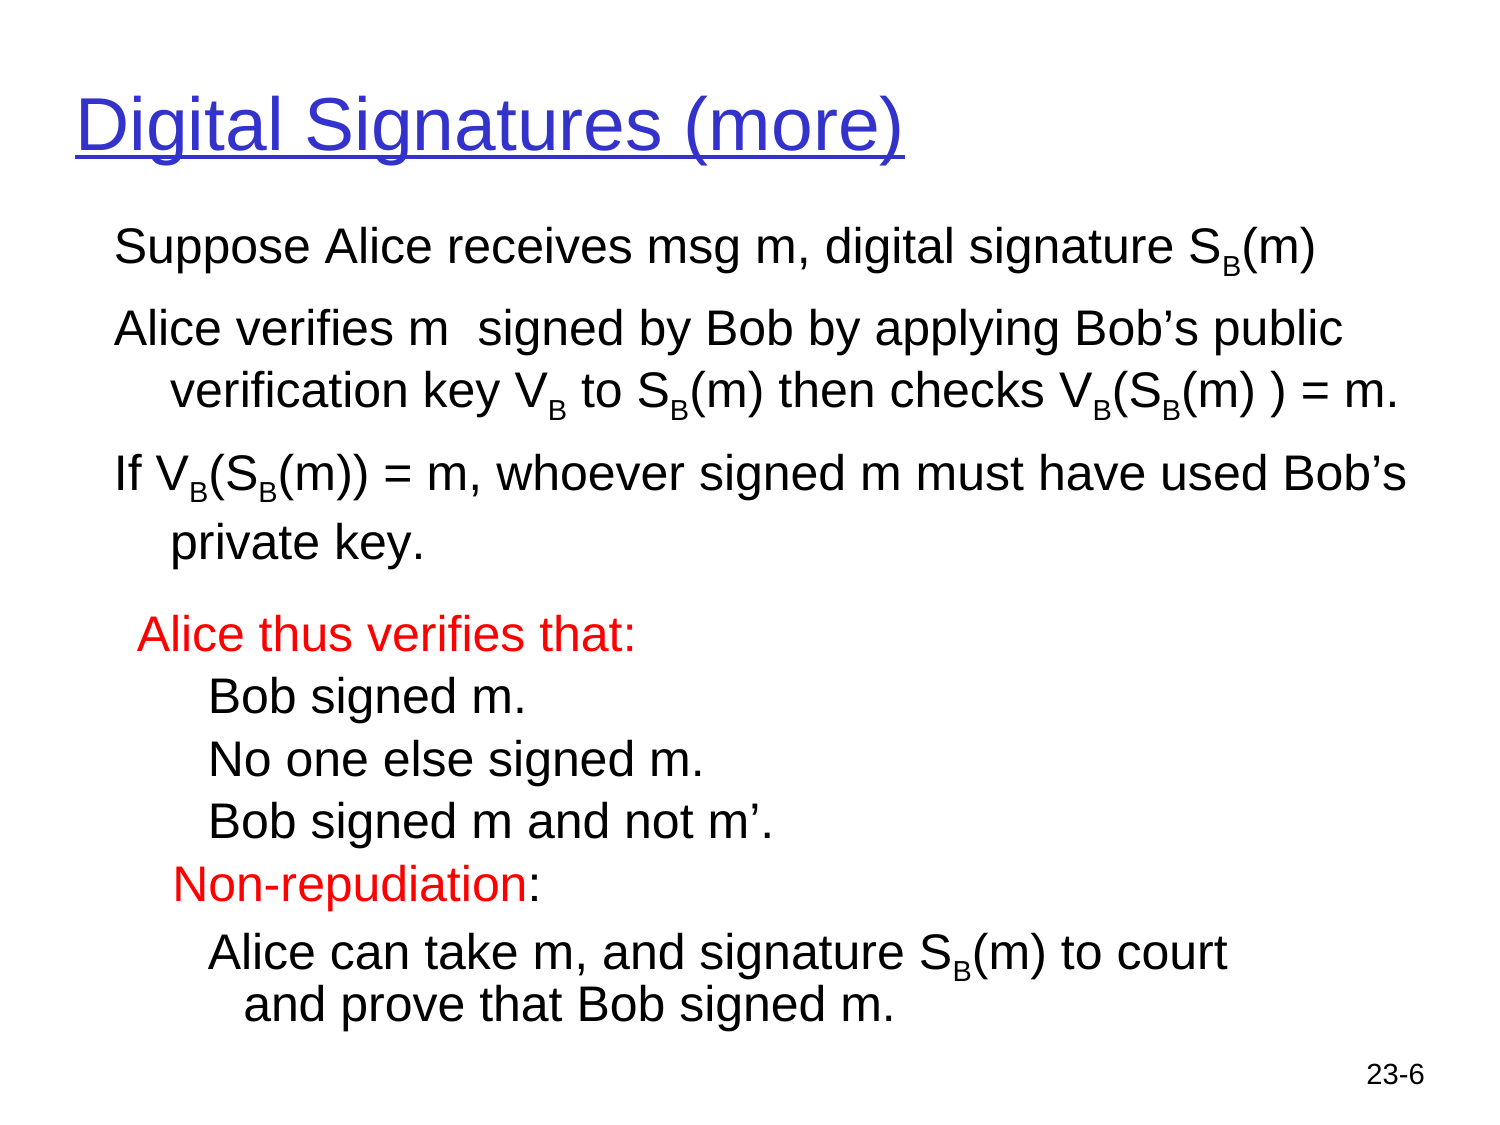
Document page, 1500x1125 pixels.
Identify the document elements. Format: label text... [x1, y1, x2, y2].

list Alice thus verifies that: Bob signed m. No one else signed m. Bob signed m and not m’. Non-repudiation: Alice can take m, and signature SB(m) to court and prove that Bob signed m. [122, 603, 1335, 1108]
title Digital Signatures (more) [60, 49, 1336, 200]
list Suppose Alice receives msg m, digital signature SB(m) Alice verifies m signed by Bob by applying Bob’s public verification key VB to SB(m) then checks VB(SB(m) ) = m. If VB(SB(m)) = m, whoever signed m must have used Bob’s private key. [99, 204, 1436, 925]
